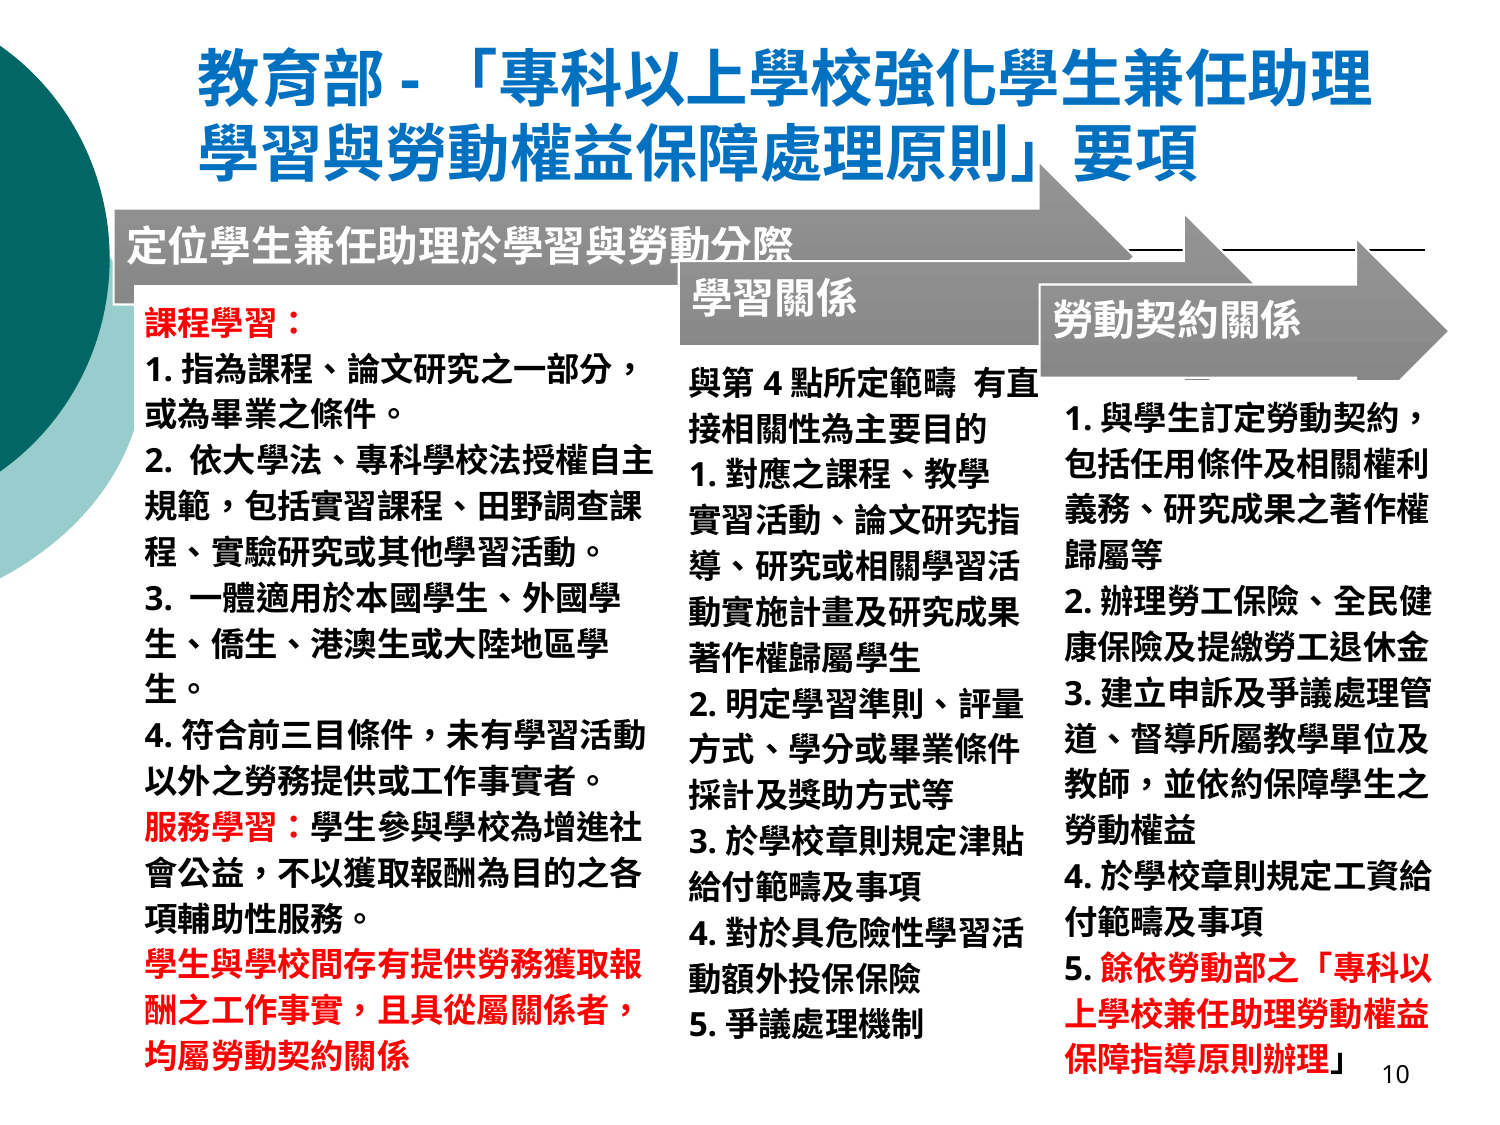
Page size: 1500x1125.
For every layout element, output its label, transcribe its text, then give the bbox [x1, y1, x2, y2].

text_box 學習關係 [678, 212, 1256, 346]
text_box 1.與學生訂定勞動契約，包括任用條件及相關權利義務、研究成果之著作權歸屬等 2.辦理勞工保險、全民健康保險及提繳勞工退休金 3.建立申訴及爭議處理管道、督導所屬教學單位及教師，並依約保障學生之勞動權益 4.於學校章則規定工資給付範疇及事項 5.餘依勞動部之「專科以上學校兼任助理勞動權益保障指導原則辦理」 [1054, 381, 1447, 1069]
text_box 課程學習： 1.指為課程、論文研究之一部分，或為畢業之條件。 2. 依大學法、專科學校法授權自主規範，包括實習課程、田野調查課程、實驗研究或其他學習活動。 3. 一體適用於本國學生、外國學生、僑生、港澳生或大陸地區學生。 4.符合前三目條件，未有學習活動以外之勞務提供或工作事實者。 服務學習：學生參與學校為增進社會公益，不以獲取報酬為目的之各項輔助性服務。 學生與學校間存有提供勞務獲取報酬之工作事實，且具從屬關係者，均屬勞動契約關係 [134, 286, 678, 1054]
text_box 勞動契約關係 [1039, 237, 1450, 381]
text_box 與第4點所定範疇 有直接相關性為主要目的 1.對應之課程、教學 實習活動、論文研究指導、研究或相關學習活動實施計畫及研究成果著作權歸屬學生 2.明定學習準則、評量方式、學分或畢業條件採計及獎助方式等 3.於學校章則規定津貼給付範疇及事項 4.對於具危險性學習活動額外投保保險 5.爭議處理機制 [678, 346, 1050, 1058]
text_box 定位學生兼任助理於學習與勞動分際 [113, 160, 1135, 305]
title 教育部-「專科以上學校強化學生兼任助理學習與勞動權益保障處理原則」要項 [183, 42, 1421, 197]
slide_number <number> [1074, 1025, 1425, 1100]
